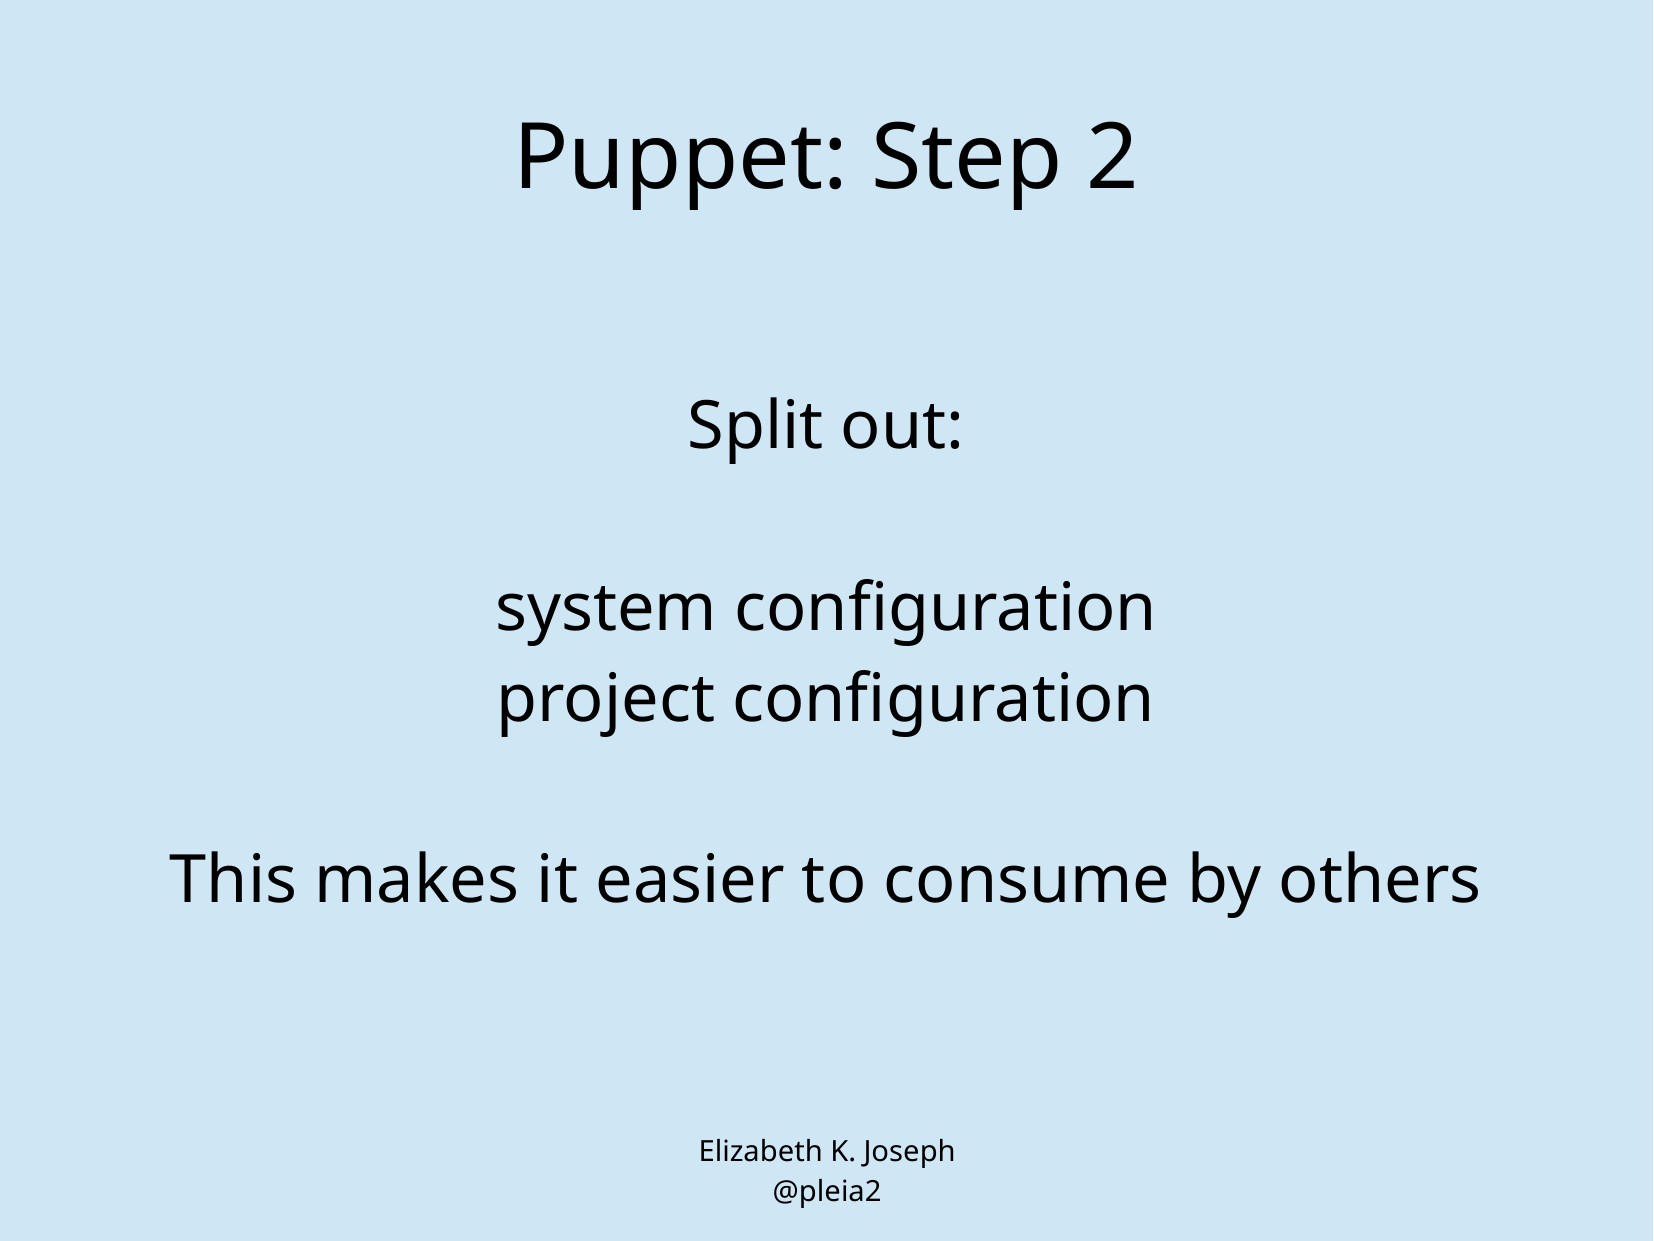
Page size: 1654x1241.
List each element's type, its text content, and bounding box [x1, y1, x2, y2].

title Puppet: Step 2 [82, 49, 1571, 257]
subtitle Split out: system configuration project configuration This makes it easier to consume by others [82, 290, 1571, 1010]
